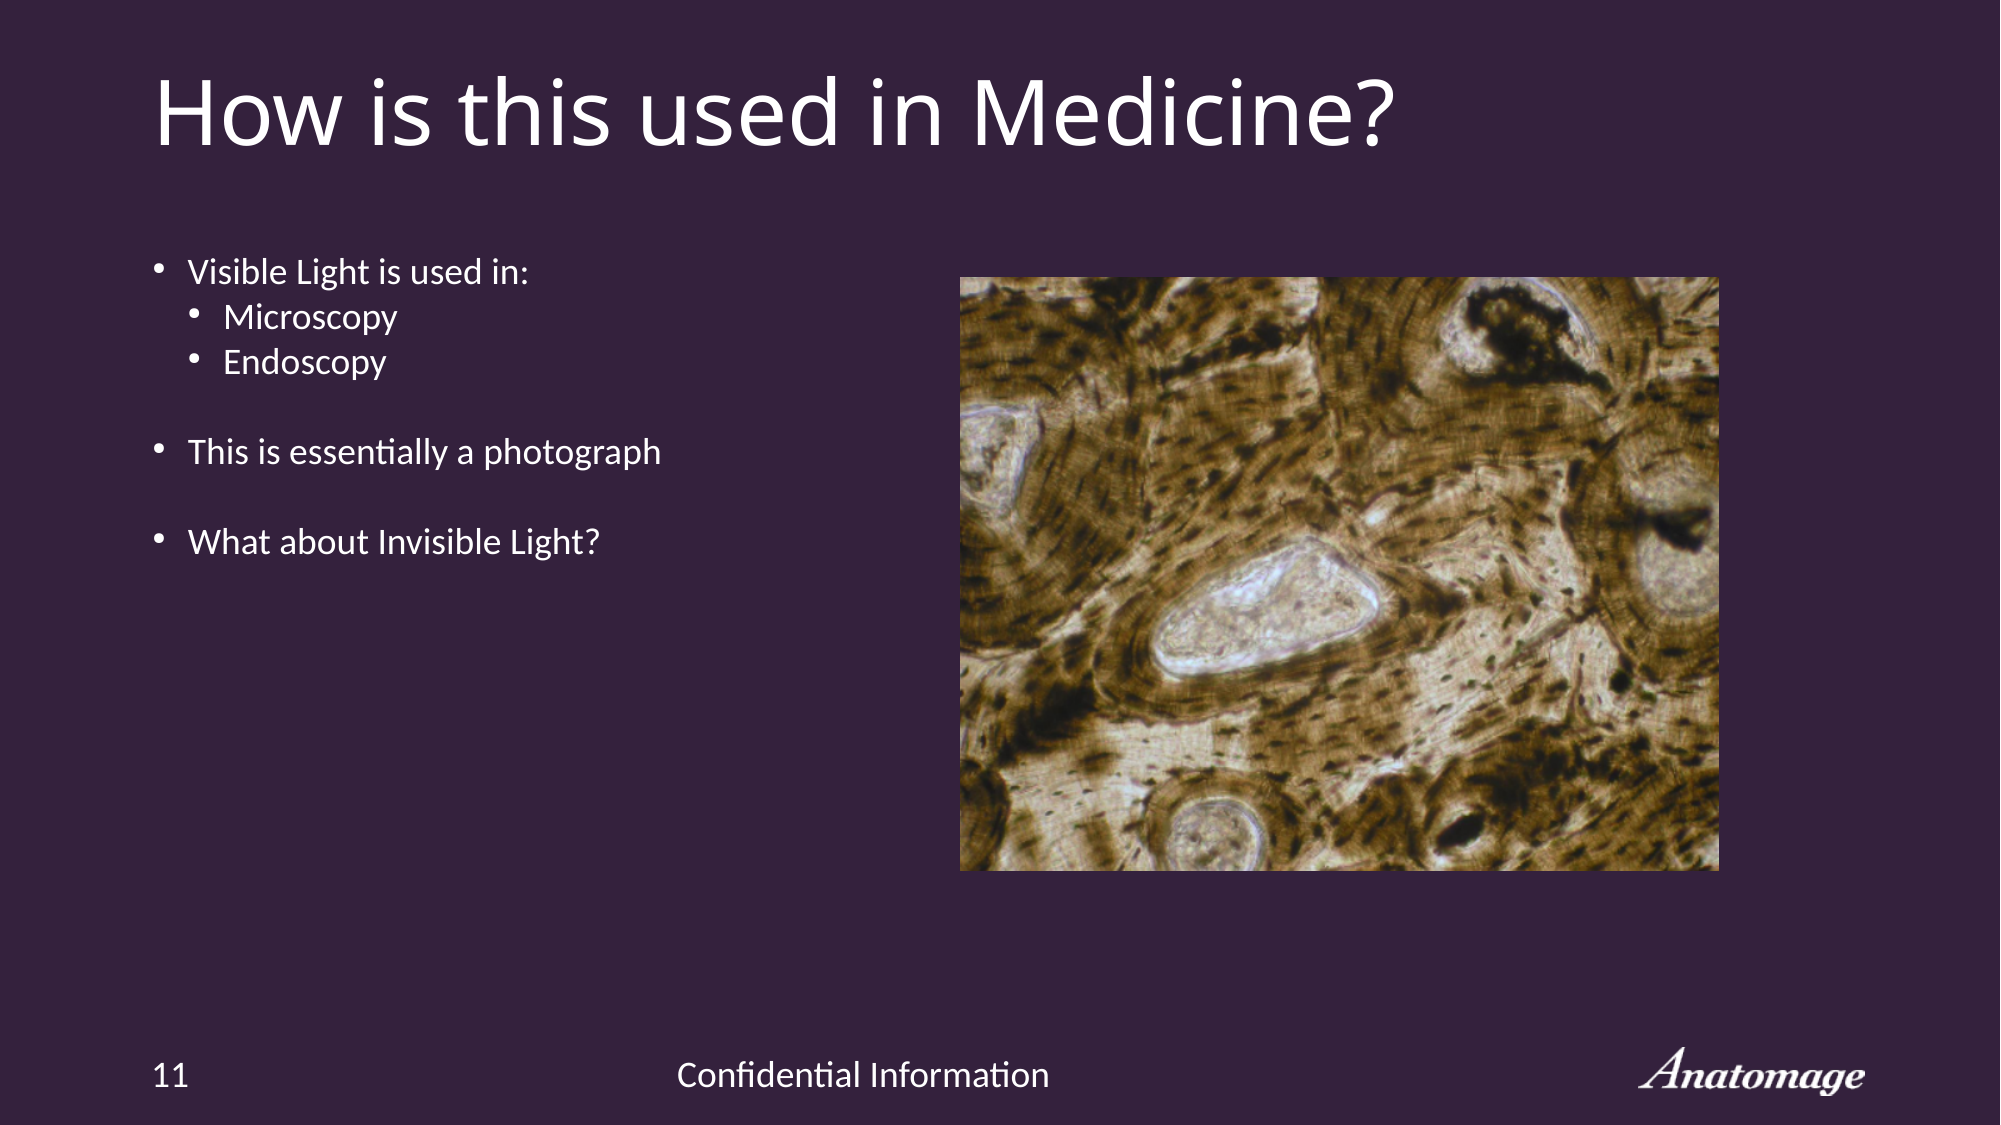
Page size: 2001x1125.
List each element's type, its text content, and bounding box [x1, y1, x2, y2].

text_box Visible Light is used in: Microscopy Endoscopy This is essentially a photograph What about Invisible Light? [137, 238, 961, 886]
title How is this used in Medicine? [137, 60, 1863, 278]
picture [960, 277, 1719, 872]
footer Confidential Information [662, 1042, 1338, 1103]
slide_number 19 [136, 1042, 587, 1103]
picture [1638, 1047, 1865, 1096]
